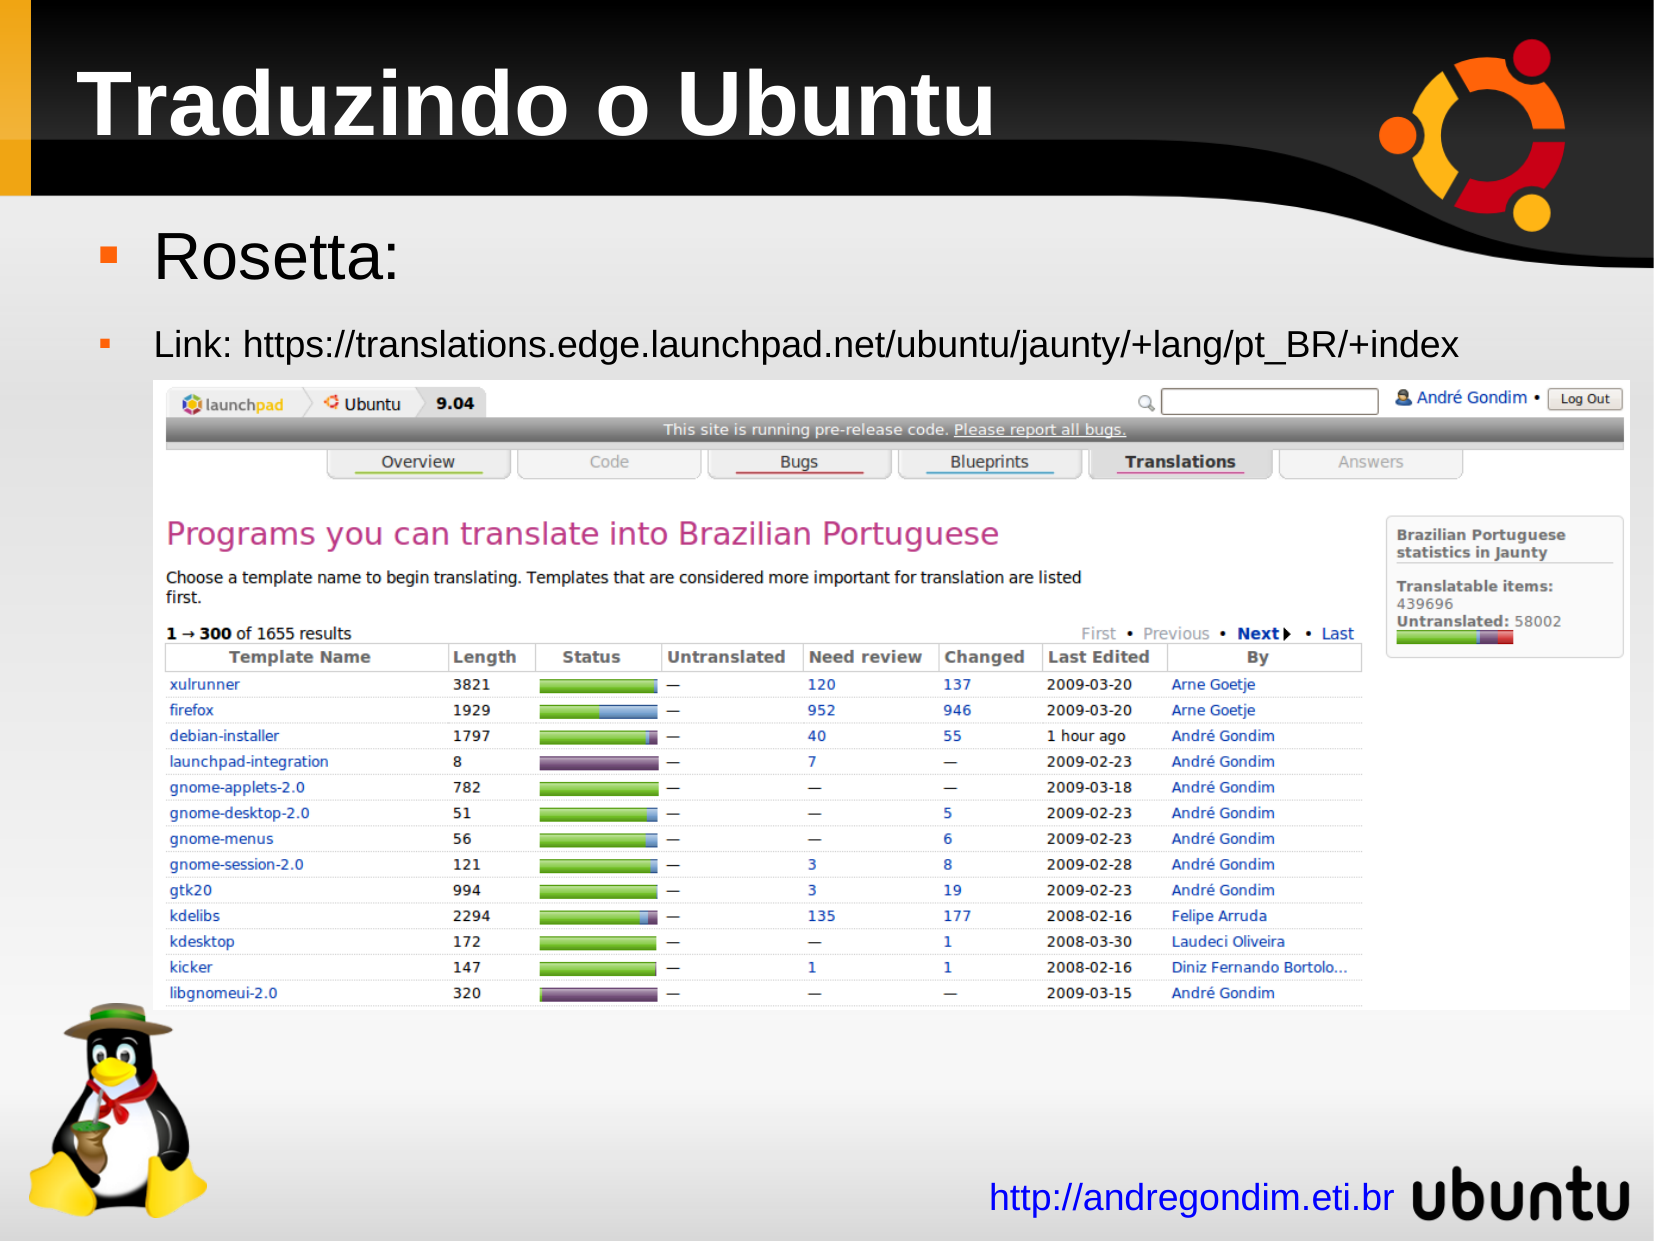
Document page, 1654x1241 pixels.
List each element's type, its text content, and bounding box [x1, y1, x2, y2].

list Rosetta: Link: https://translations.edge.launchpad.net/ubuntu/jaunty/+lang/pt_BR/+index [82, 219, 1571, 384]
title Traduzindo o Ubuntu [76, 7, 1565, 200]
picture [0, 0, 1654, 1241]
